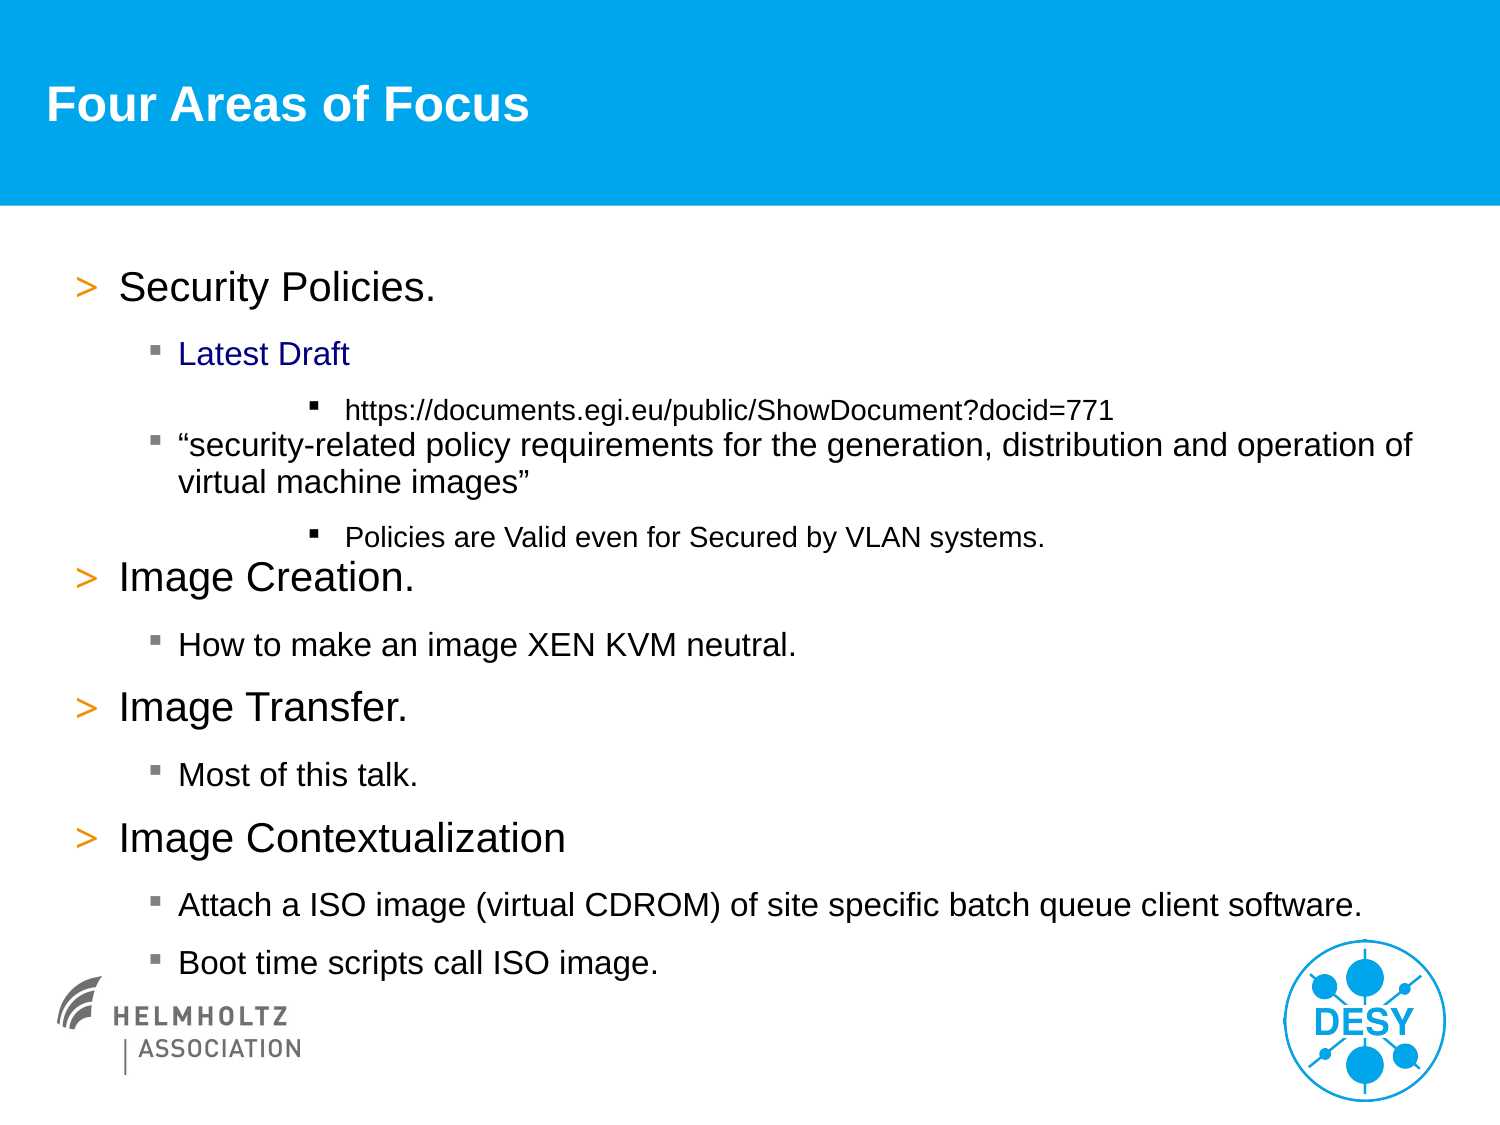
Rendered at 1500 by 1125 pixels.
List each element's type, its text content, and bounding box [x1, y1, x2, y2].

picture [1287, 973, 1443, 1099]
picture [1379, 1035, 1446, 1102]
picture [1283, 1027, 1351, 1102]
picture [57, 976, 300, 1075]
title Four Areas of Focus [46, 7, 1444, 201]
picture [1425, 939, 1446, 1007]
picture [1283, 991, 1289, 1015]
list Security Policies. Latest Draft https://documents.egi.eu/public/ShowDocument?docid=771 “security-related policy requirements for the generation, distribution and operation of virtual machine images” Policies are Valid even for Secured by VLAN systems. Image Creation. How to make an image XEN KVM neutral. Image Transfer. Most of this talk. Image Contextualization Attach a ISO image (virtual CDROM) of site specific batch queue client software. Boot time scripts call ISO image. [75, 263, 1425, 991]
